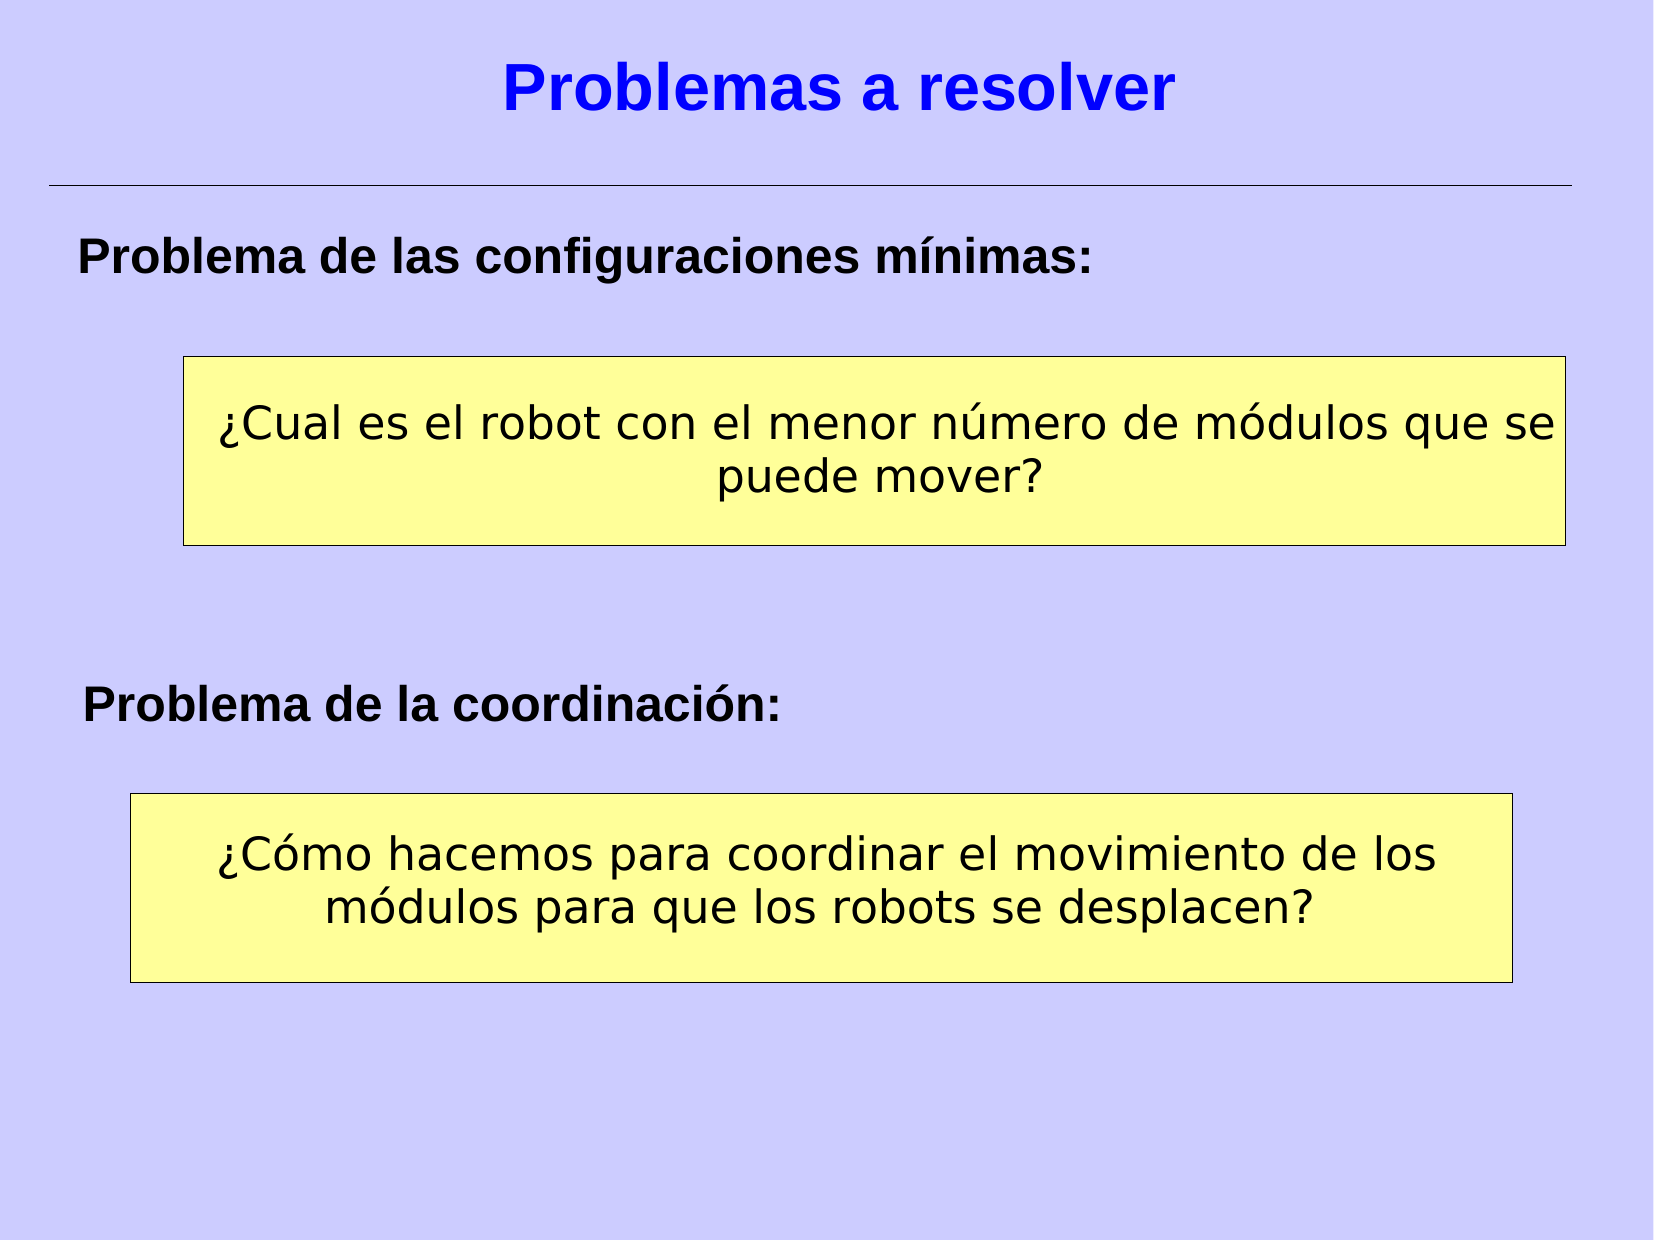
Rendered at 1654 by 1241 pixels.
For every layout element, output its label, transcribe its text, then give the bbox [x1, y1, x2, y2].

text_box [130, 793, 1513, 983]
text_box Problema de las configuraciones mínimas: [63, 228, 1468, 316]
text_box ¿Cual es el robot con el menor número de módulos que se puede mover? [203, 394, 1608, 504]
text_box [120, 356, 1612, 616]
text_box Problema de la coordinación: [68, 676, 787, 764]
title Problemas a resolver [112, 21, 1568, 140]
text_box ¿Cómo hacemos para coordinar el movimiento de los módulos para que los robots se desplacen? [201, 825, 1464, 935]
